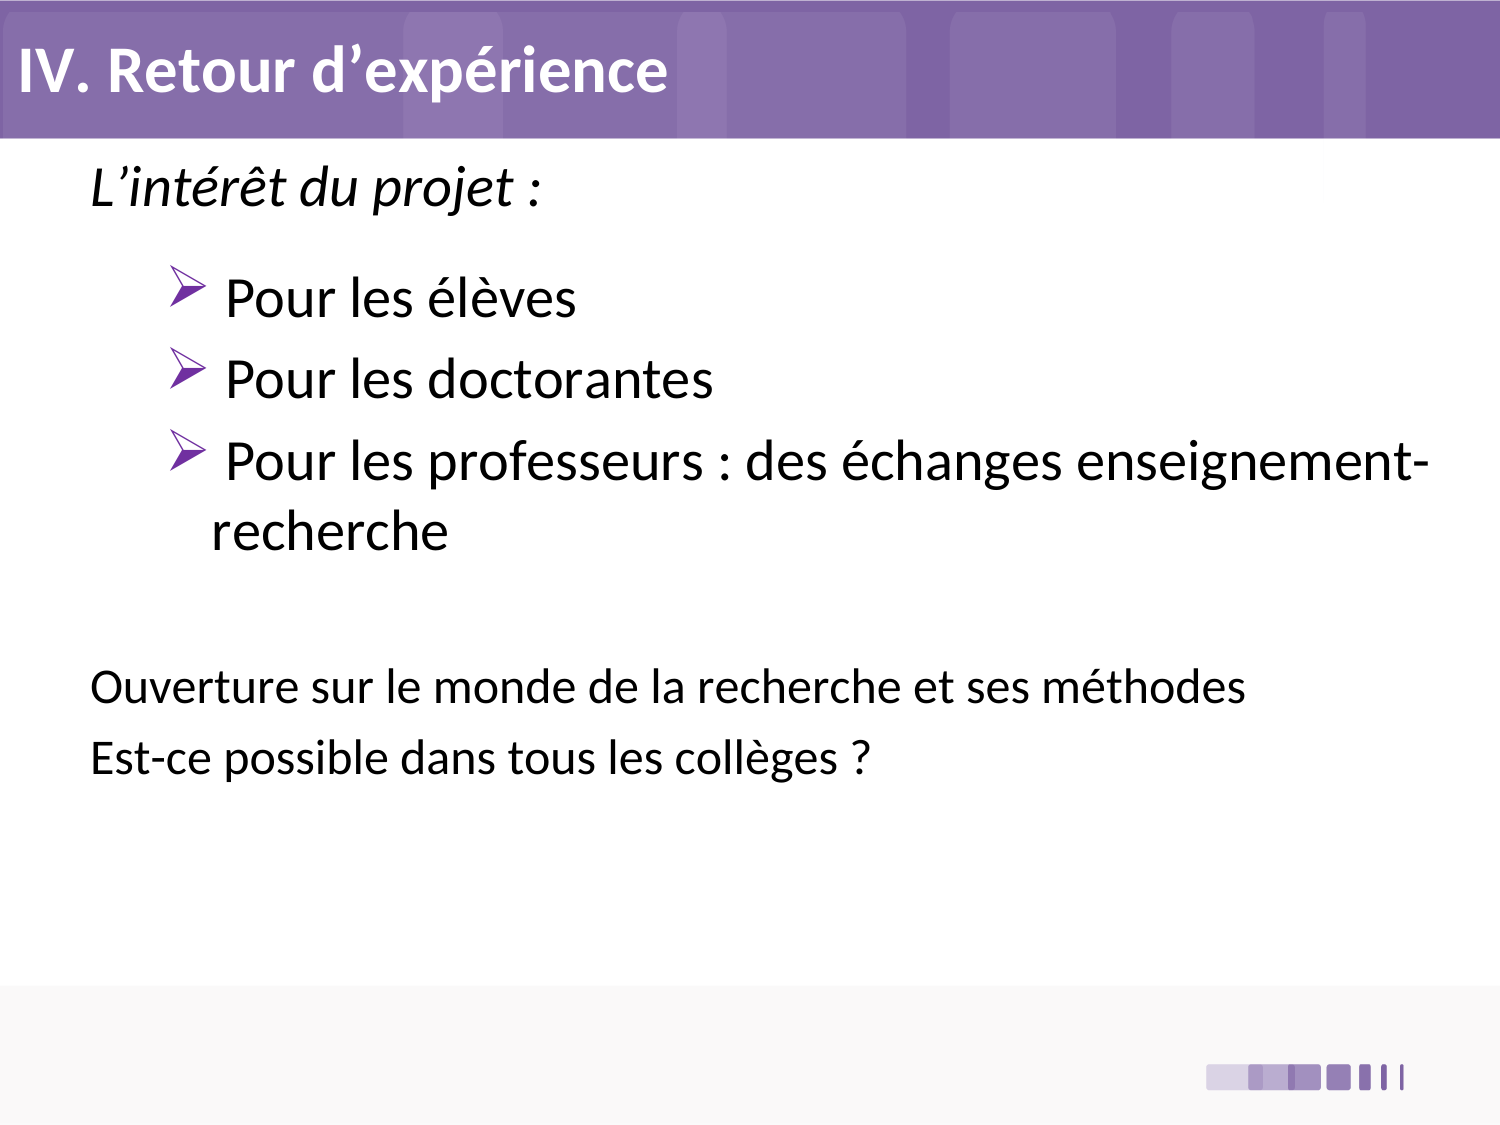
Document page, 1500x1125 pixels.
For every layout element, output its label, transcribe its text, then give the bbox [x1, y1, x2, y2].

picture [0, 0, 1500, 1125]
text_box L’intérêt du projet : Pour les élèves Pour les doctorantes Pour les professeurs : des échanges enseignement-recherche Ouverture sur le monde de la recherche et ses méthodes Est-ce possible dans tous les collèges ? [75, 140, 1500, 950]
